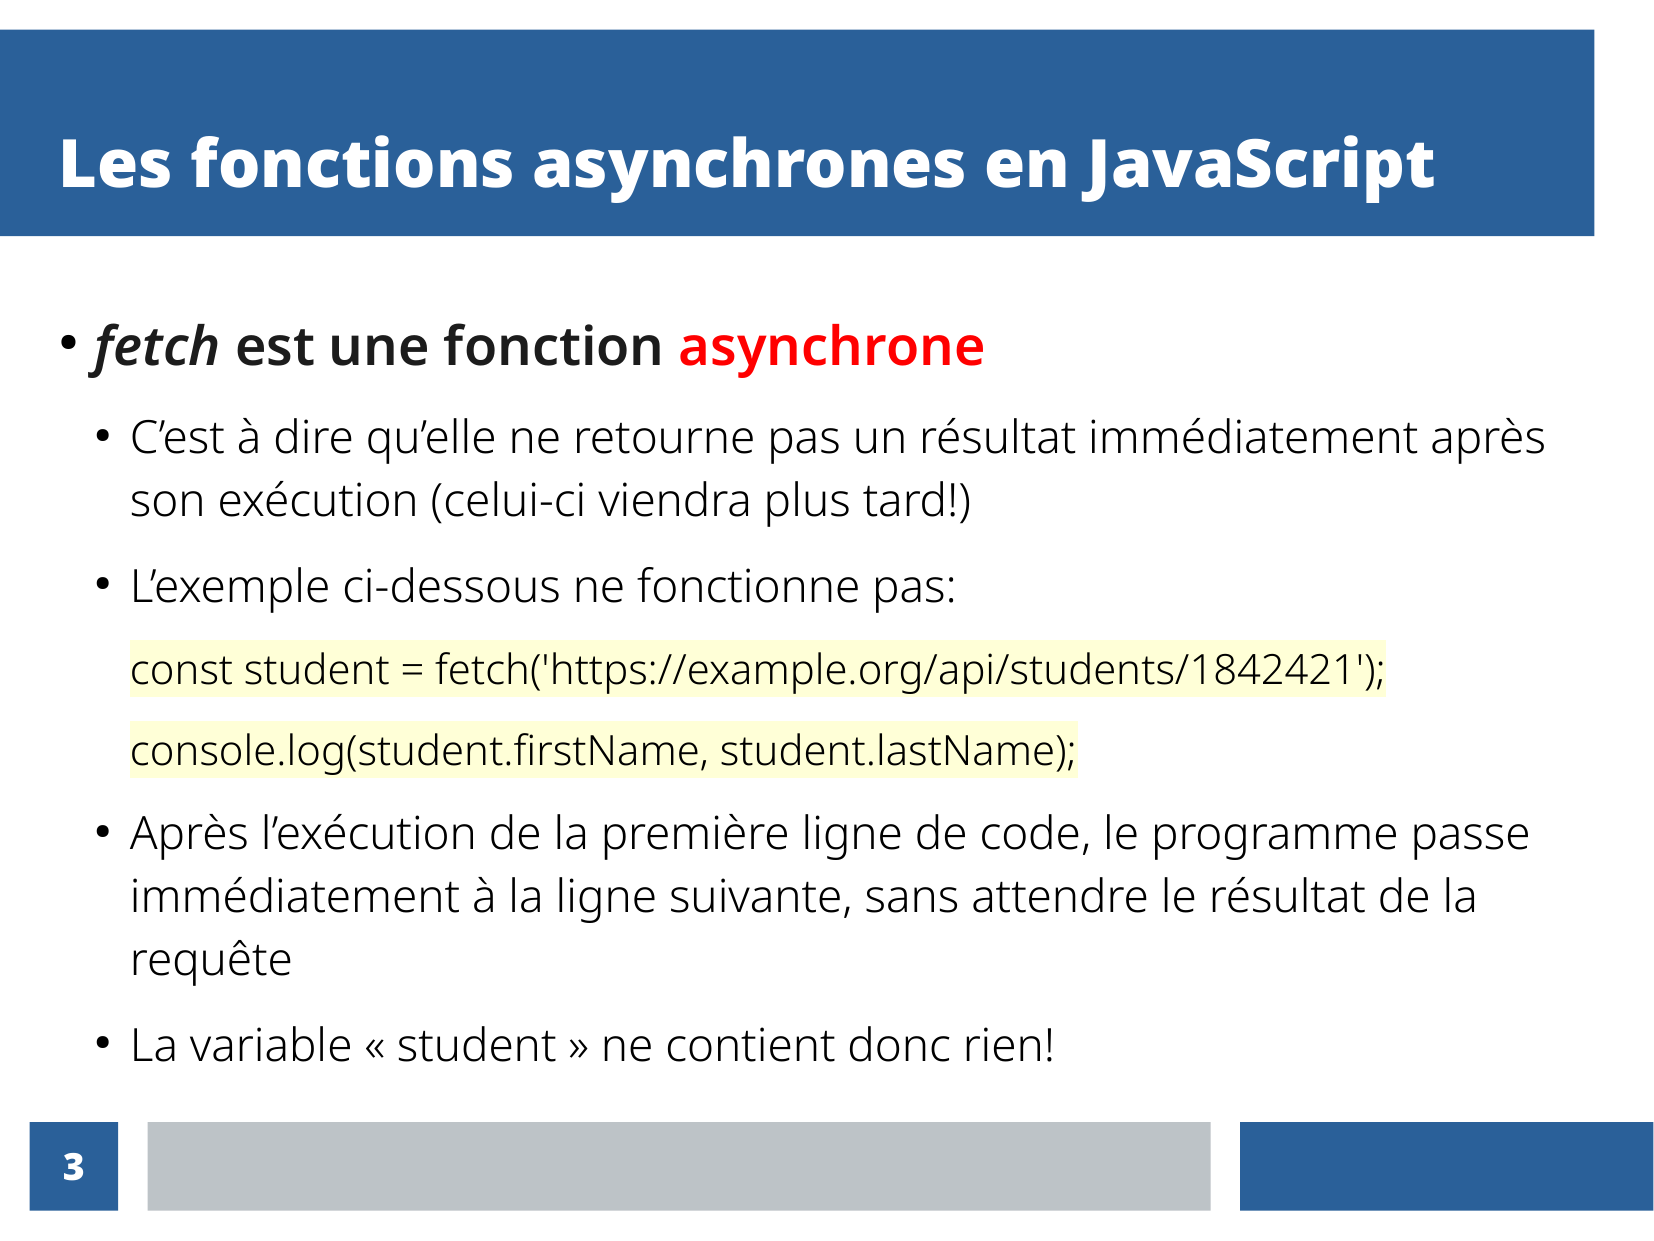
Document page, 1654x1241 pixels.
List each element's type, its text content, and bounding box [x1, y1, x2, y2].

title Les fonctions asynchrones en JavaScript [59, 59, 1595, 207]
list fetch est une fonction asynchrone C’est à dire qu’elle ne retourne pas un résultat immédiatement après son exécution (celui-ci viendra plus tard!) L’exemple ci-dessous ne fonctionne pas: const student = fetch('https://example.org/api/students/1842421'); console.log(student.firstName, student.lastName); Après l’exécution de la première ligne de code, le programme passe immédiatement à la ligne suivante, sans attendre le résultat de la requête La variable « student » ne contient donc rien! [59, 307, 1565, 1075]
